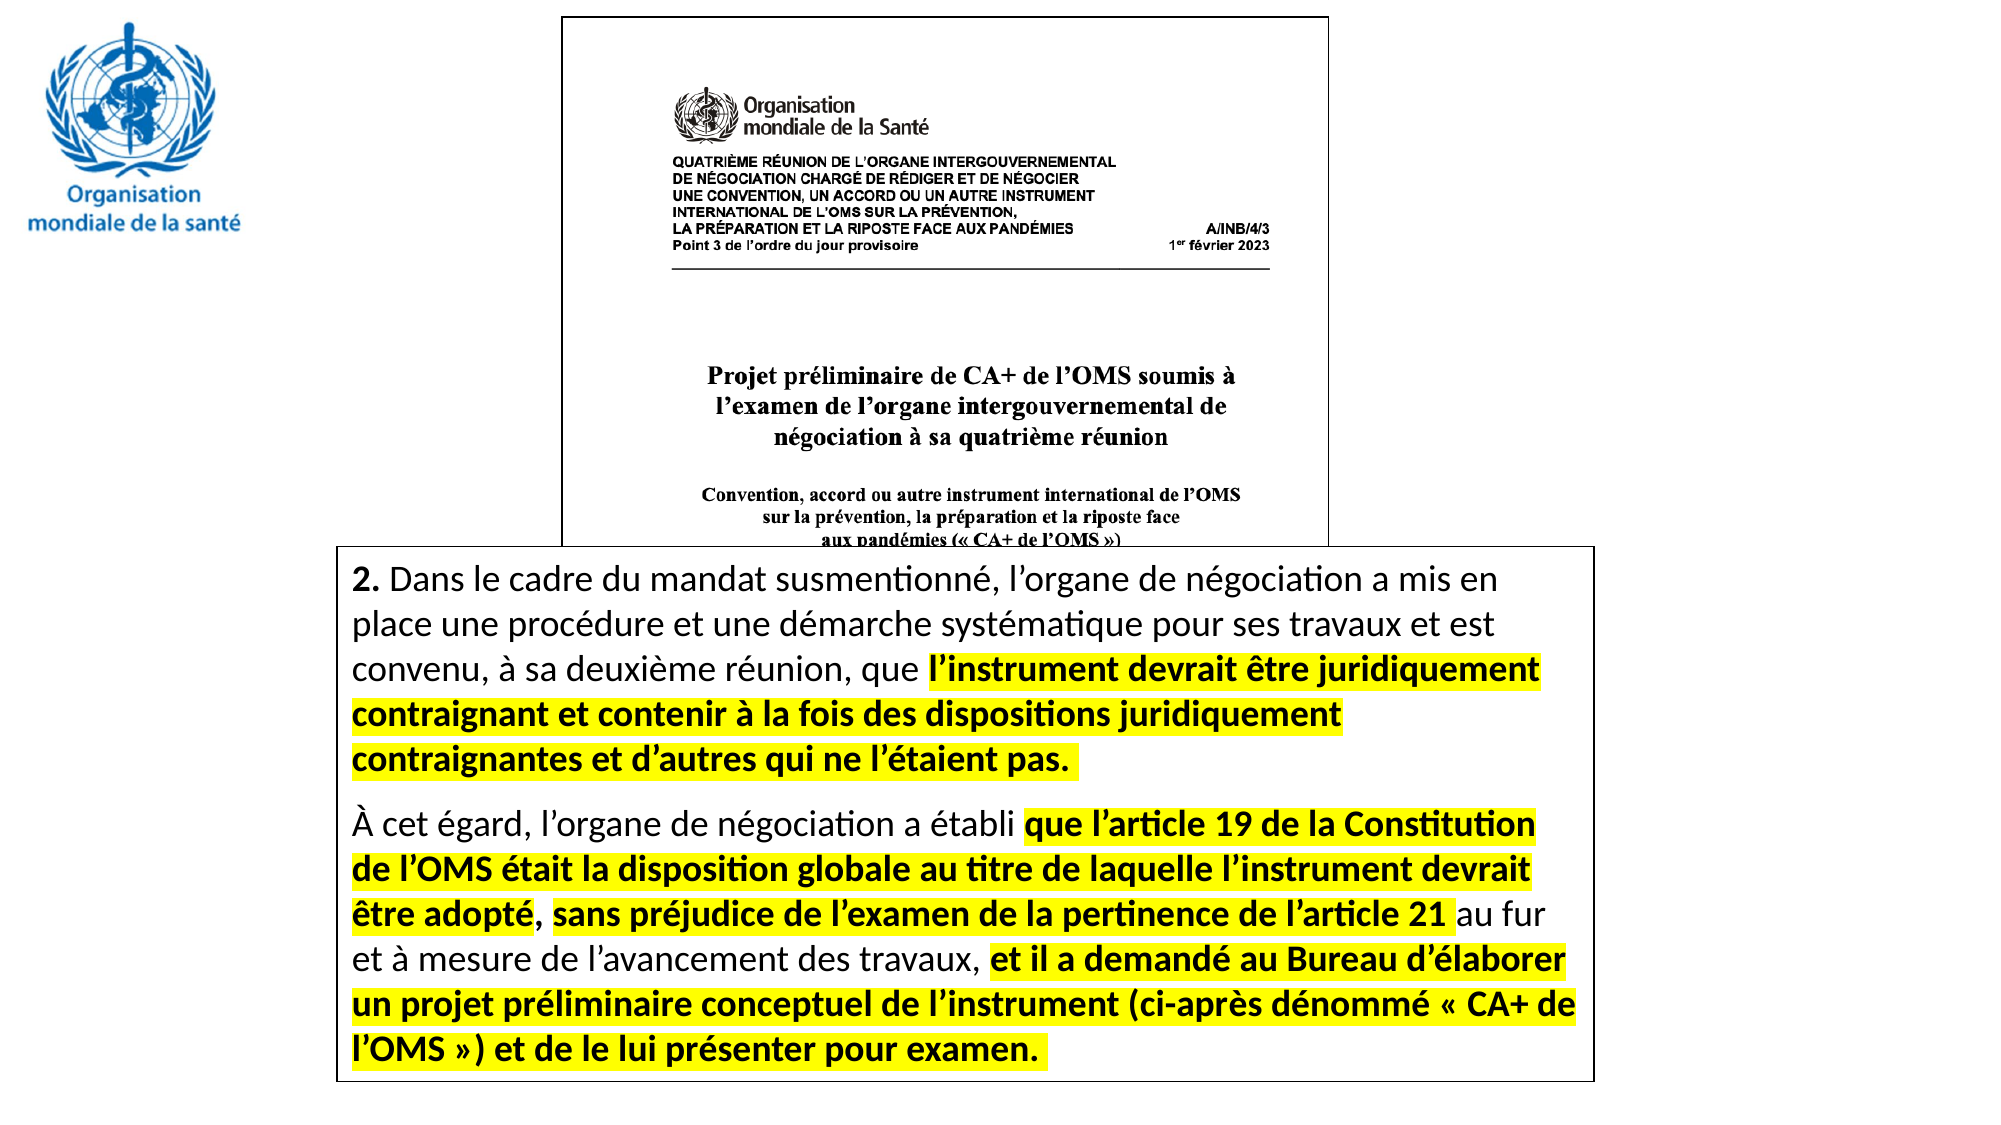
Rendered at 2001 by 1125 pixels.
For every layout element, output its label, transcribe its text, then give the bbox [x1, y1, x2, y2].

picture [3, 0, 269, 266]
picture [563, 17, 1328, 546]
text_box 2. Dans le cadre du mandat susmentionné, l’organe de négociation a mis en place une procédure et une démarche systématique pour ses travaux et est convenu, à sa deuxième réunion, que l’instrument devrait être juridiquement contraignant et contenir à la fois des dispositions juridiquement contraignantes et d’autres qui ne l’étaient pas. À cet égard, l’organe de négociation a établi que l’article 19 de la Constitution de l’OMS était la disposition globale au titre de laquelle l’instrument devrait être adopté, sans préjudice de l’examen de la pertinence de l’article 21 au fur et à mesure de l’avancement des travaux, et il a demandé au Bureau d’élaborer un projet préliminaire conceptuel de l’instrument (ci-après dénommé « CA+ de l’OMS ») et de le lui présenter pour examen. [336, 546, 1595, 1082]
